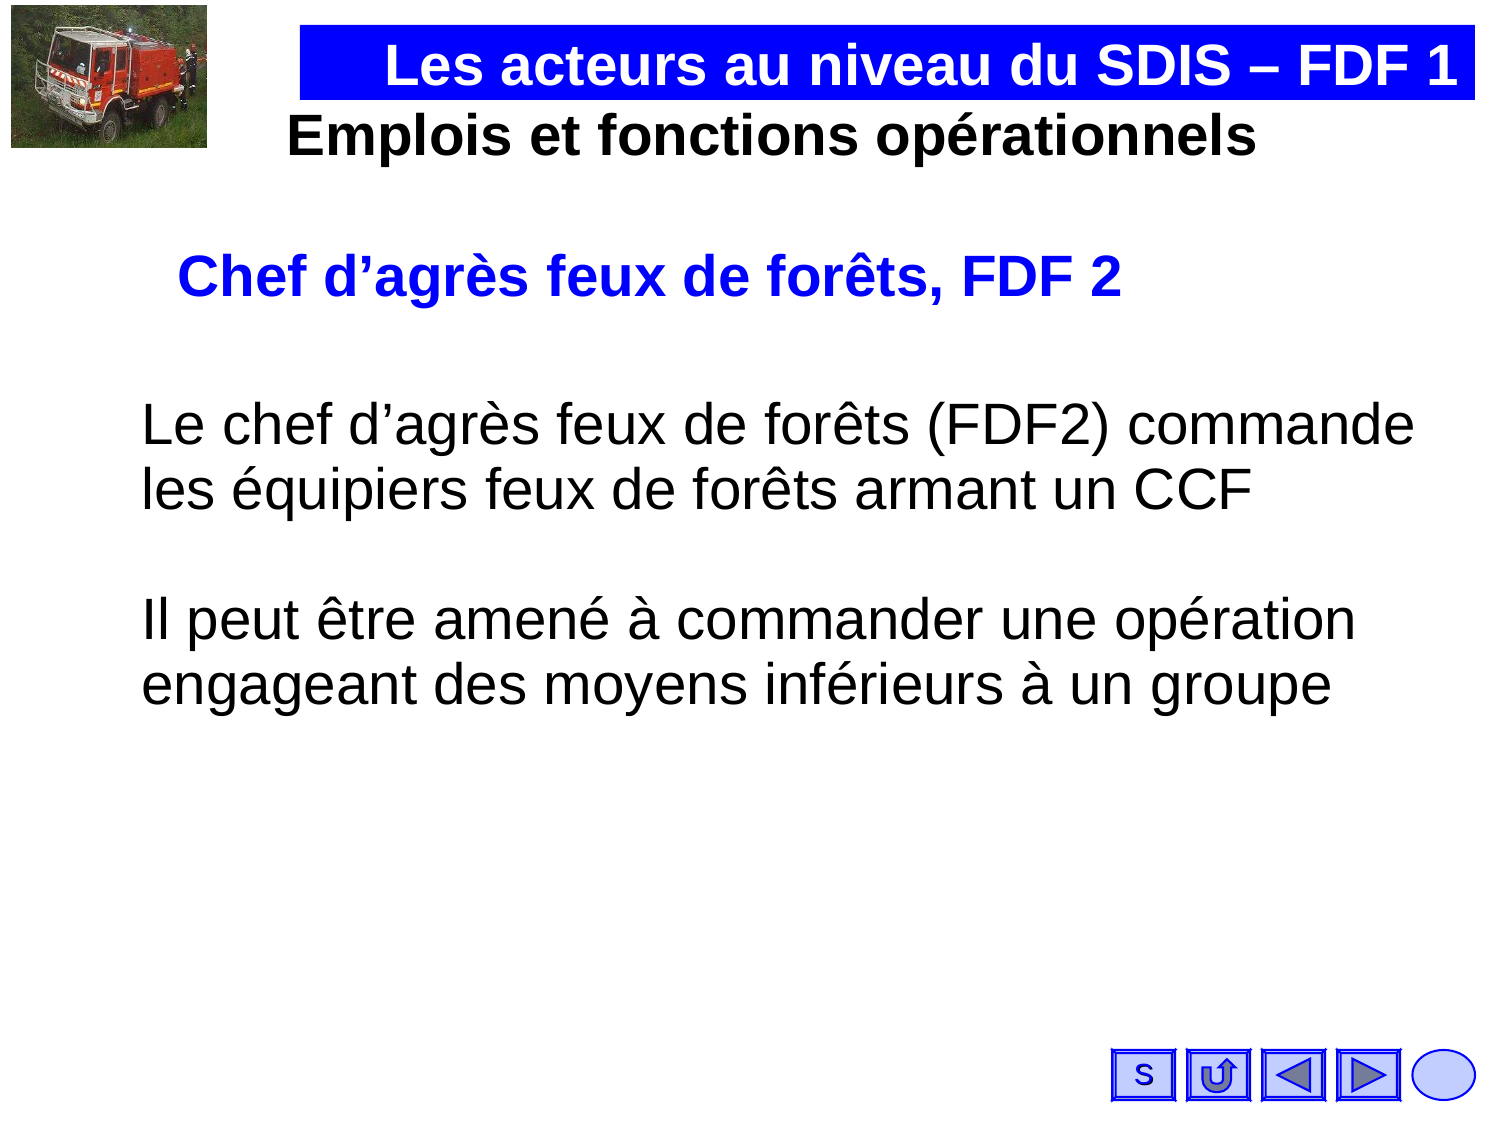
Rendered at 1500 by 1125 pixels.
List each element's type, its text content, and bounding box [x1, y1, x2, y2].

text_box [1412, 1049, 1476, 1101]
text_box Le chef d’agrès feux de forêts (FDF2) commande les équipiers feux de forêts armant un CCF Il peut être amené à commander une opération engageant des moyens inférieurs à un groupe [126, 383, 1449, 725]
text_box Chef d’agrès feux de forêts, FDF 2 [162, 236, 1241, 317]
text_box Les acteurs au niveau du SDIS – FDF 1 [299, 24, 1475, 100]
picture [11, 5, 207, 148]
text_box Emplois et fonctions opérationnels [271, 94, 1323, 175]
